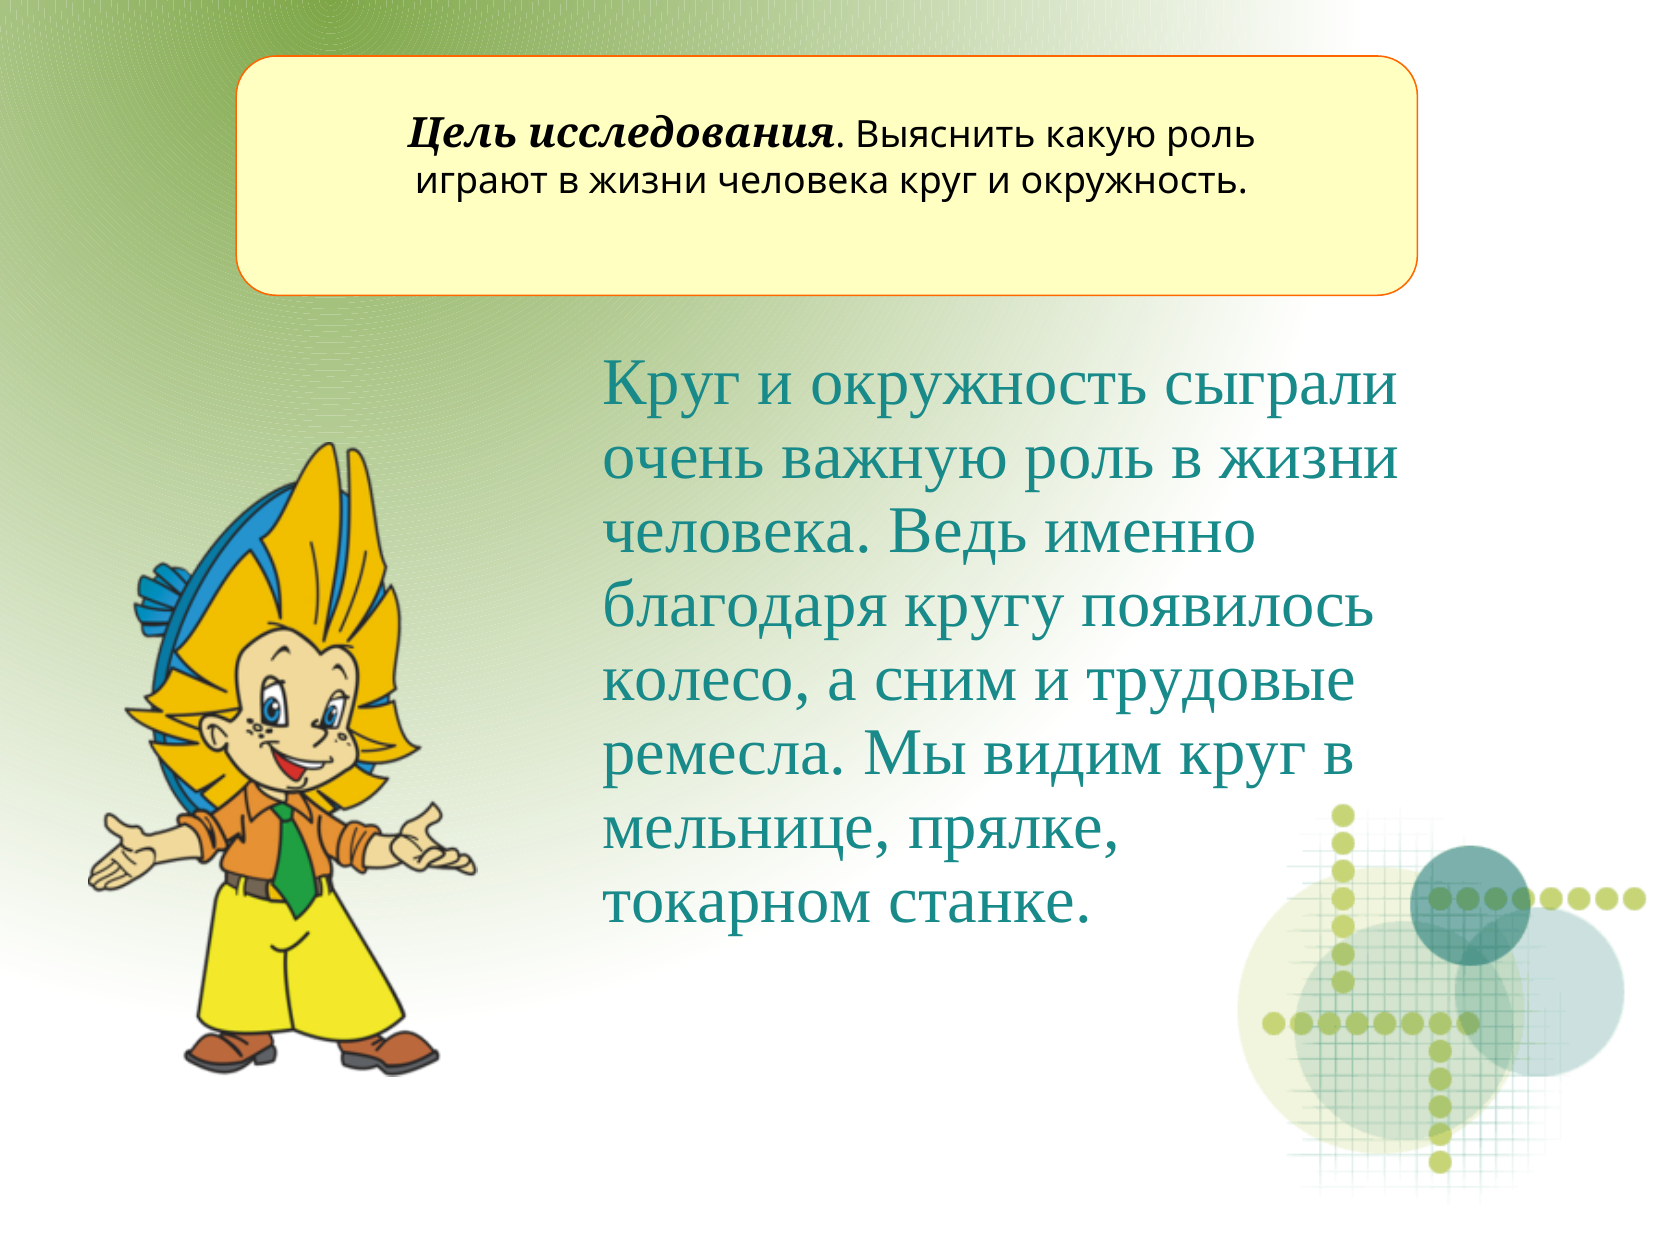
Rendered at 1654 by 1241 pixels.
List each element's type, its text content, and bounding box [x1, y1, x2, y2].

picture [88, 442, 478, 1077]
list Круг и окружность сыграли очень важную роль в жизни человека. Ведь именно благодаря кругу появилось колесо, а сним и трудовые ремесла. Мы видим круг в мельнице, прялке, токарном станке. [531, 344, 1534, 1127]
text_box Цель исследования. Выяснить какую роль играют в жизни человека круг и окружность. [236, 55, 1418, 296]
picture [1224, 792, 1654, 1211]
